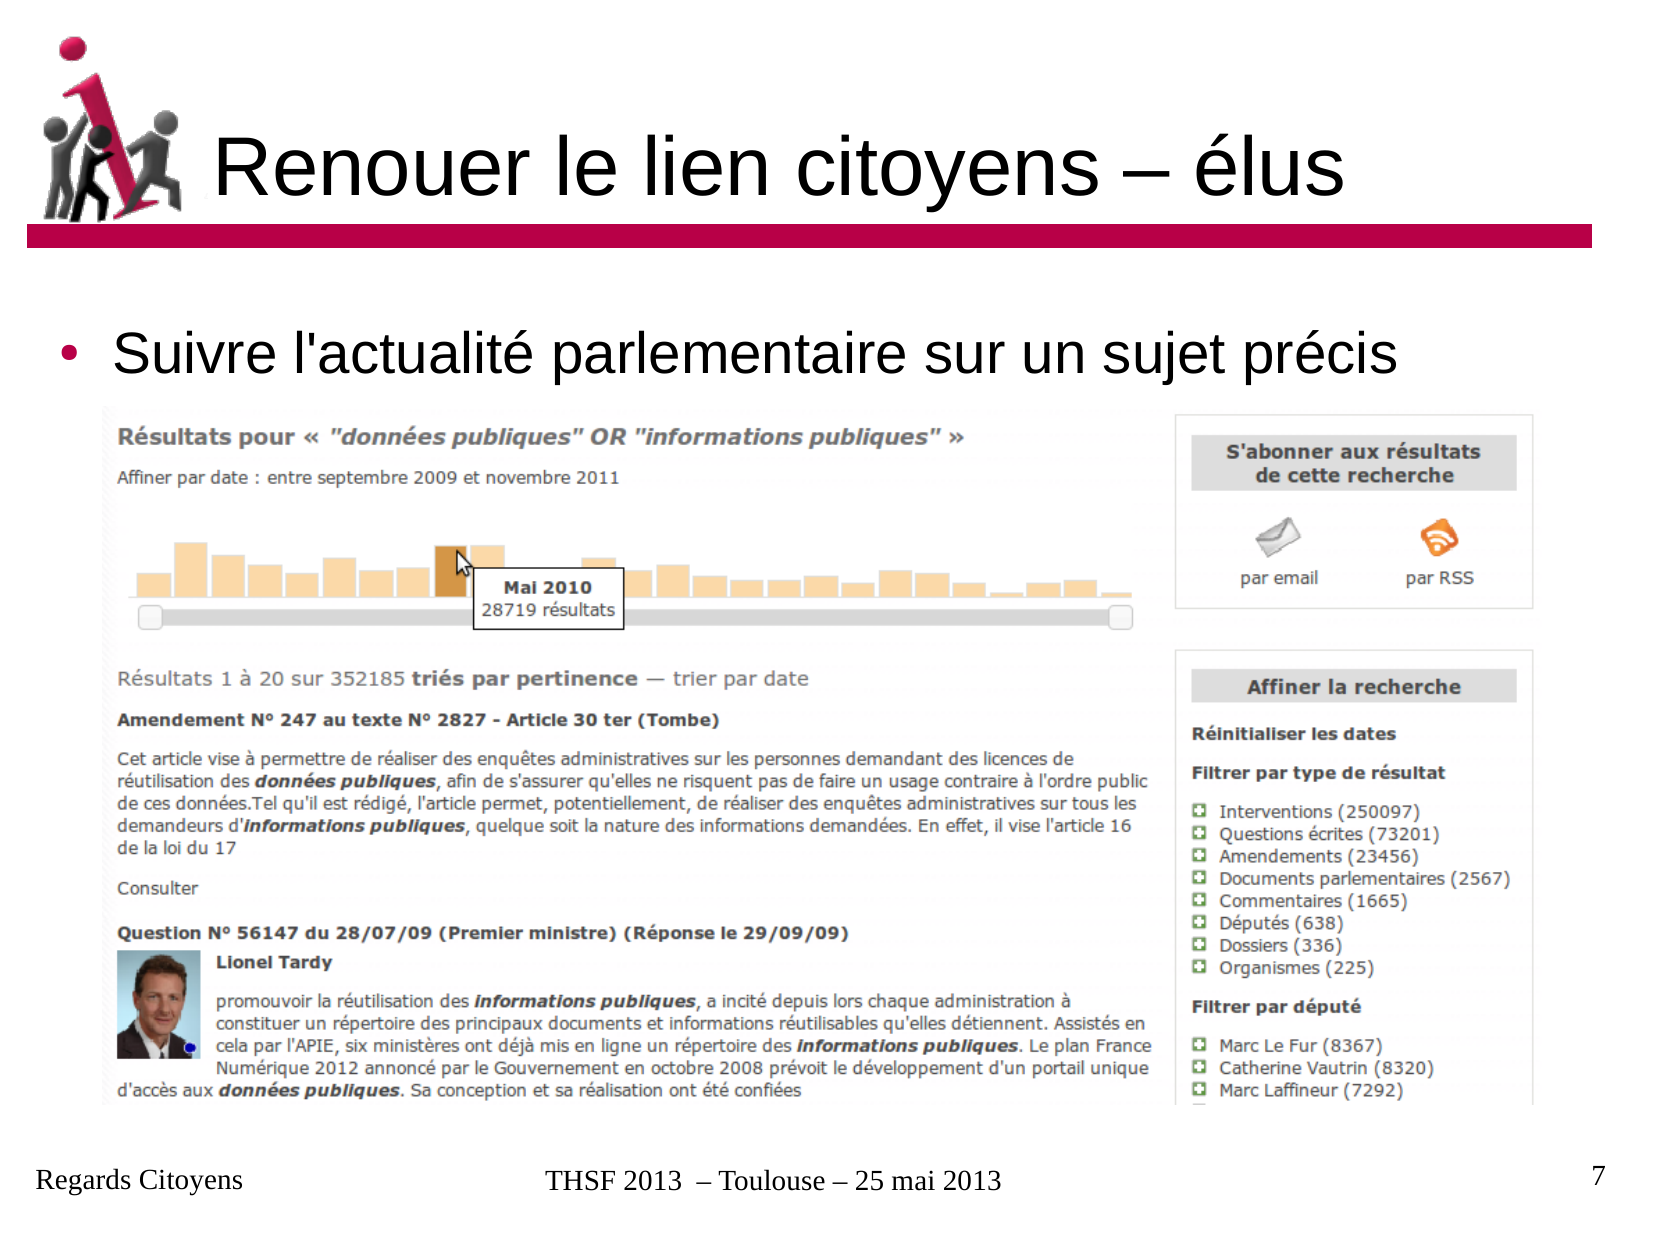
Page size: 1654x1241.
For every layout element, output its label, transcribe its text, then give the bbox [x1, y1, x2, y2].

title Renouer le lien citoyens – élus [212, 70, 1601, 264]
picture [102, 406, 1542, 1105]
list Suivre l'actualité parlementaire sur un sujet précis [41, 321, 1636, 1140]
picture [27, 31, 208, 224]
